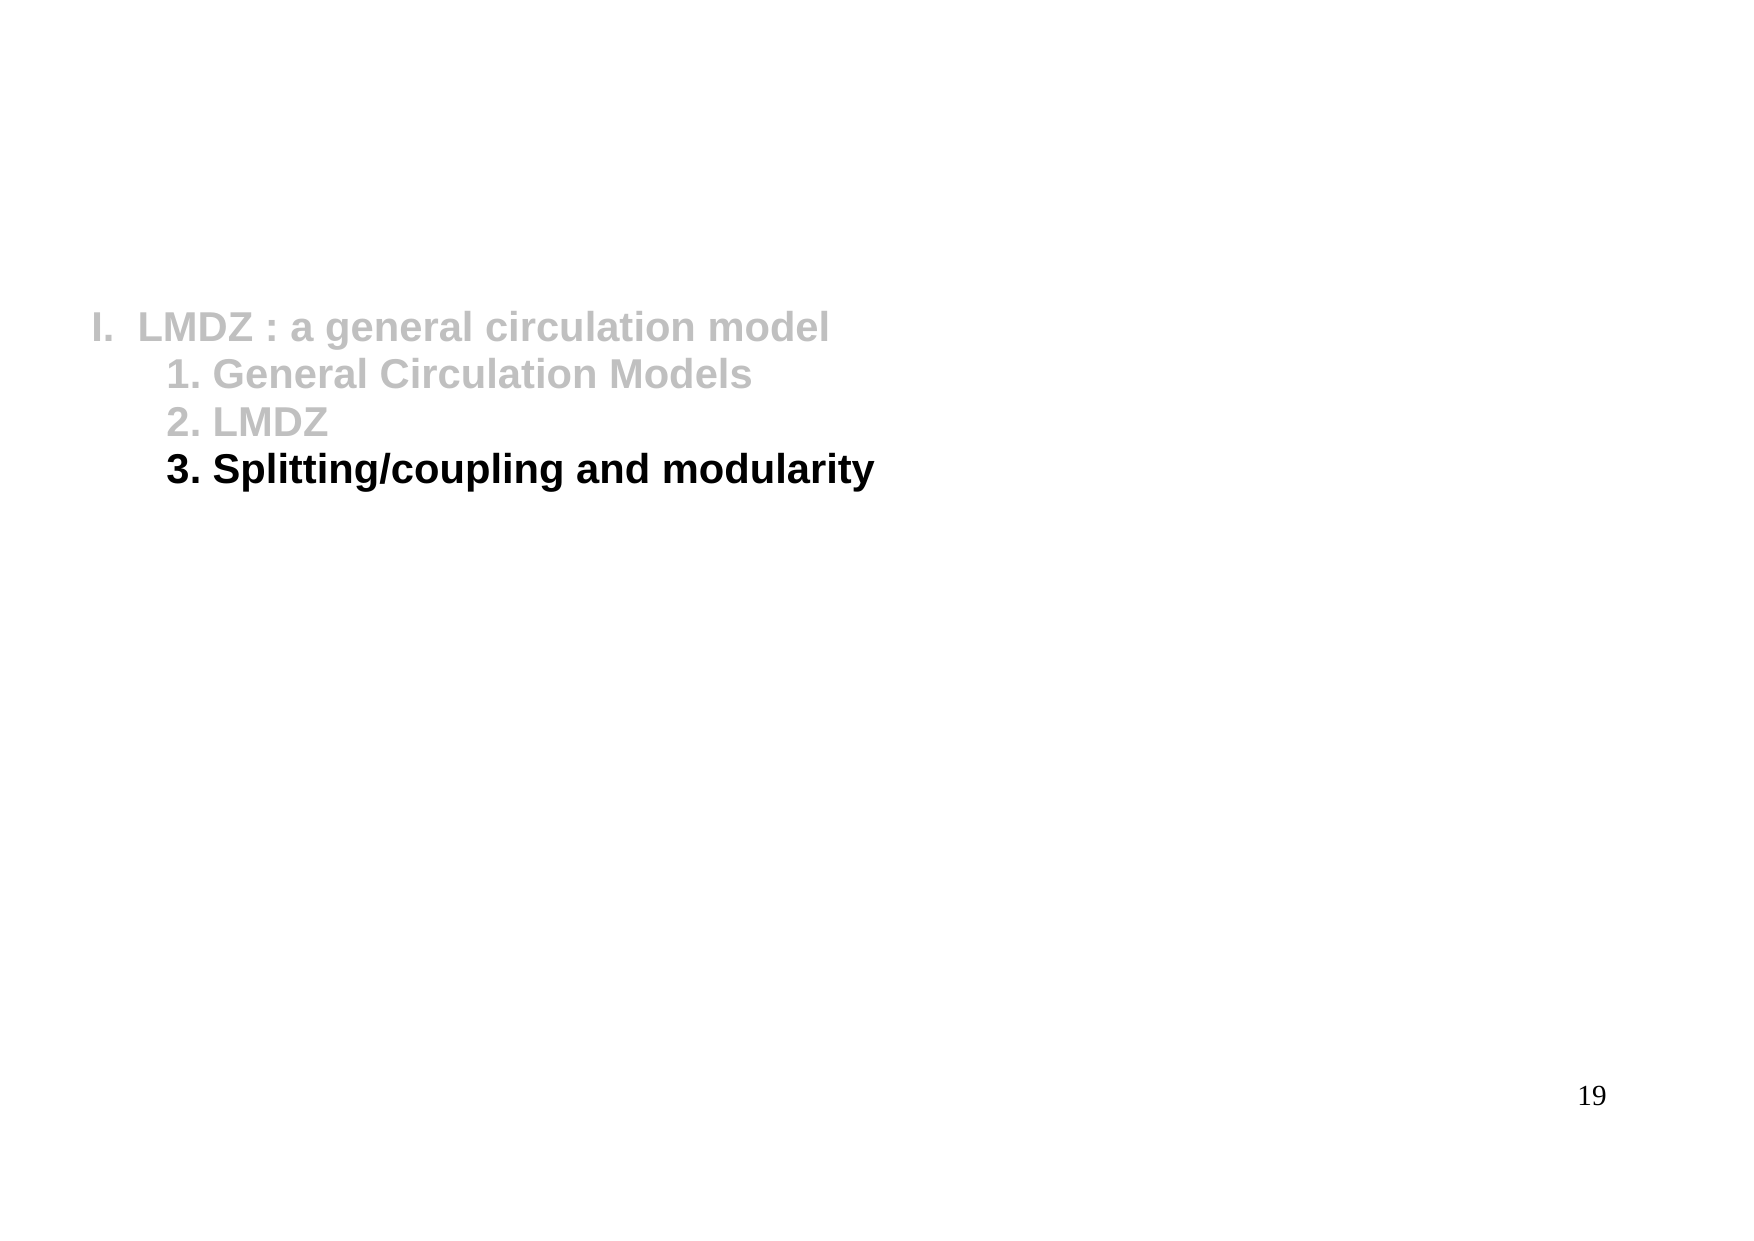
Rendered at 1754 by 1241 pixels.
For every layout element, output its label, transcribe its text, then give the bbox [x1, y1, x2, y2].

text_box I. LMDZ : a general circulation model 1. General Circulation Models 2. LMDZ 3. Splitting/coupling and modularity [76, 160, 1589, 887]
